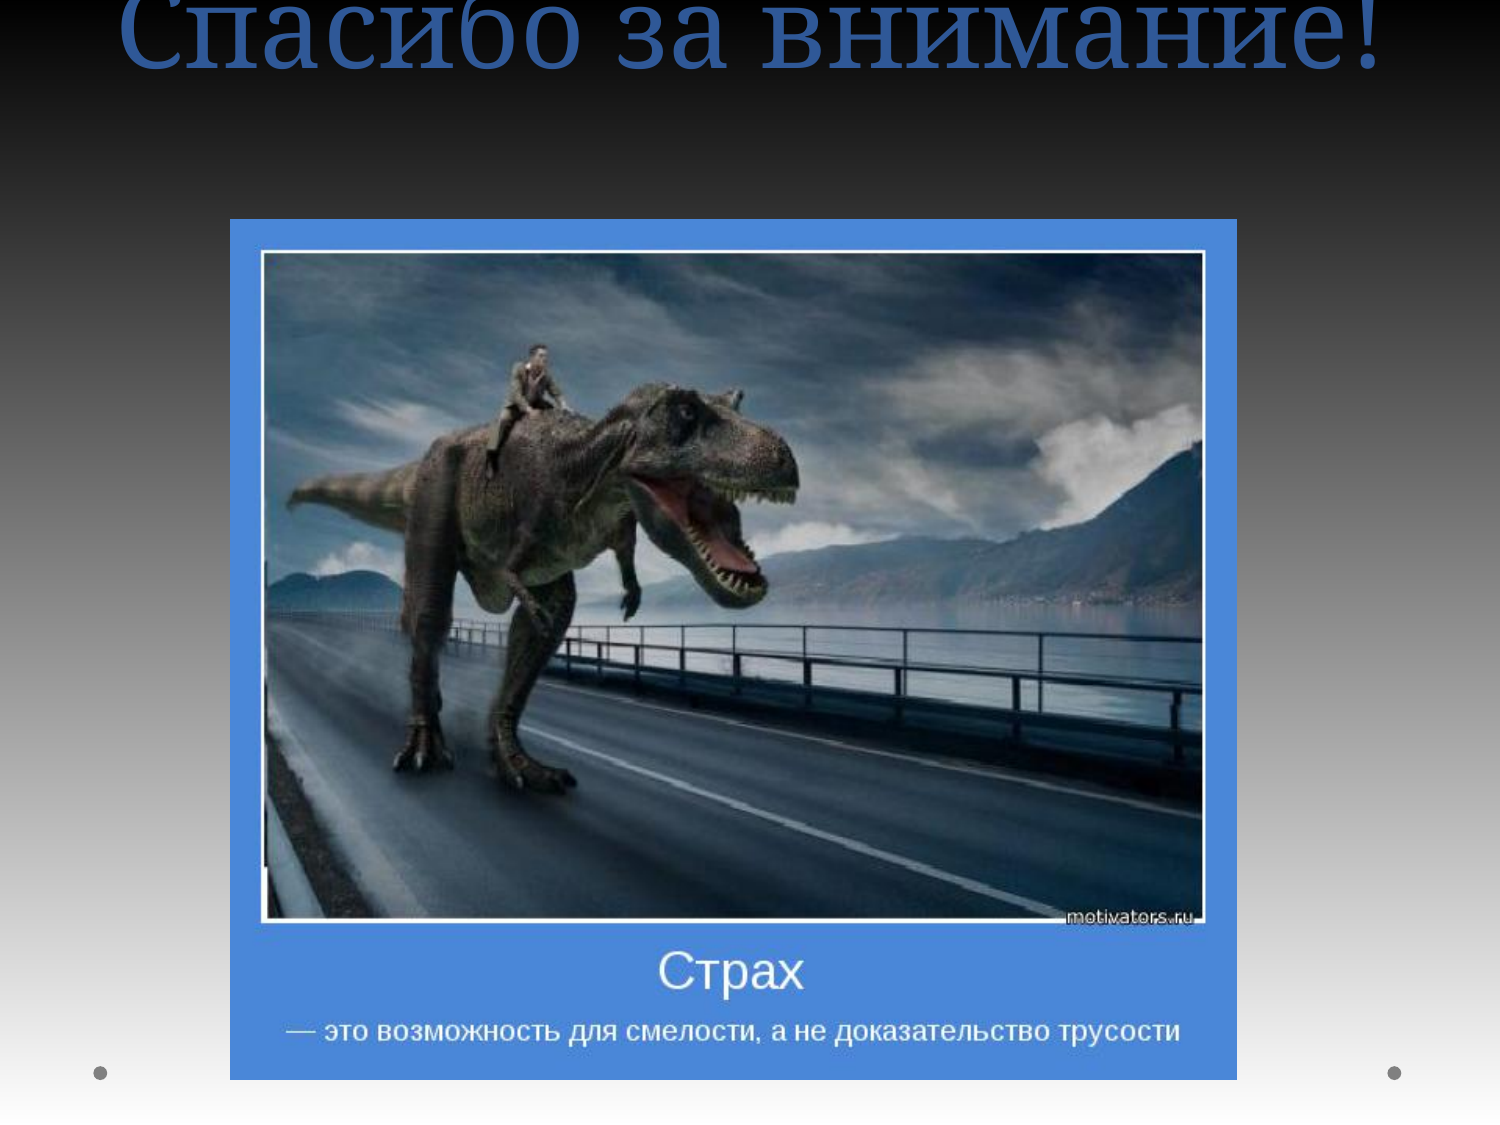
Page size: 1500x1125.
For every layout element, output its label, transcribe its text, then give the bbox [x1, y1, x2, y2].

title Спасибо за внимание! [76, 0, 1427, 211]
picture [230, 219, 1237, 1080]
